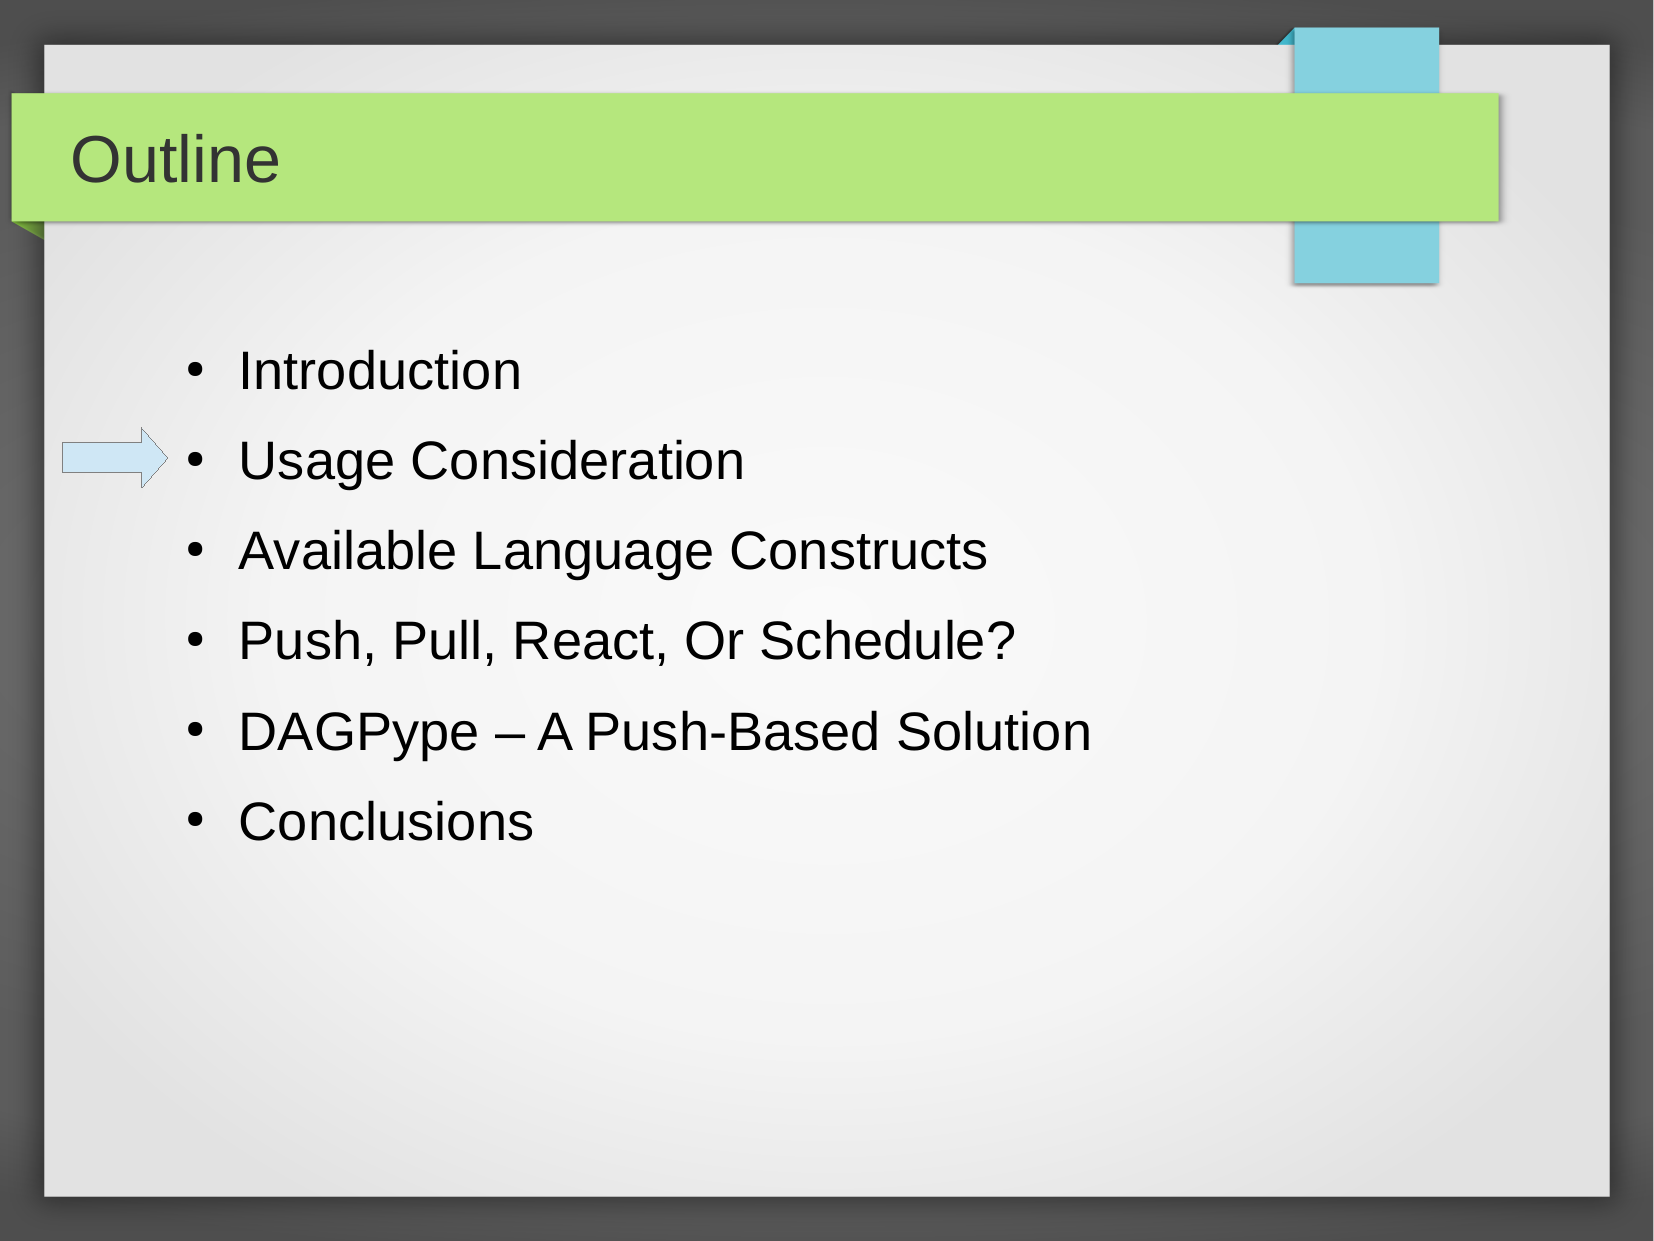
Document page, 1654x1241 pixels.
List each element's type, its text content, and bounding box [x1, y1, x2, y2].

picture [0, 0, 1654, 1241]
title Outline [70, 106, 1229, 213]
text_box [62, 427, 168, 488]
list Introduction Usage Consideration Available Language Constructs Push, Pull, React, Or Schedule? DAGPype – A Push-Based Solution Conclusions [167, 340, 1623, 1060]
